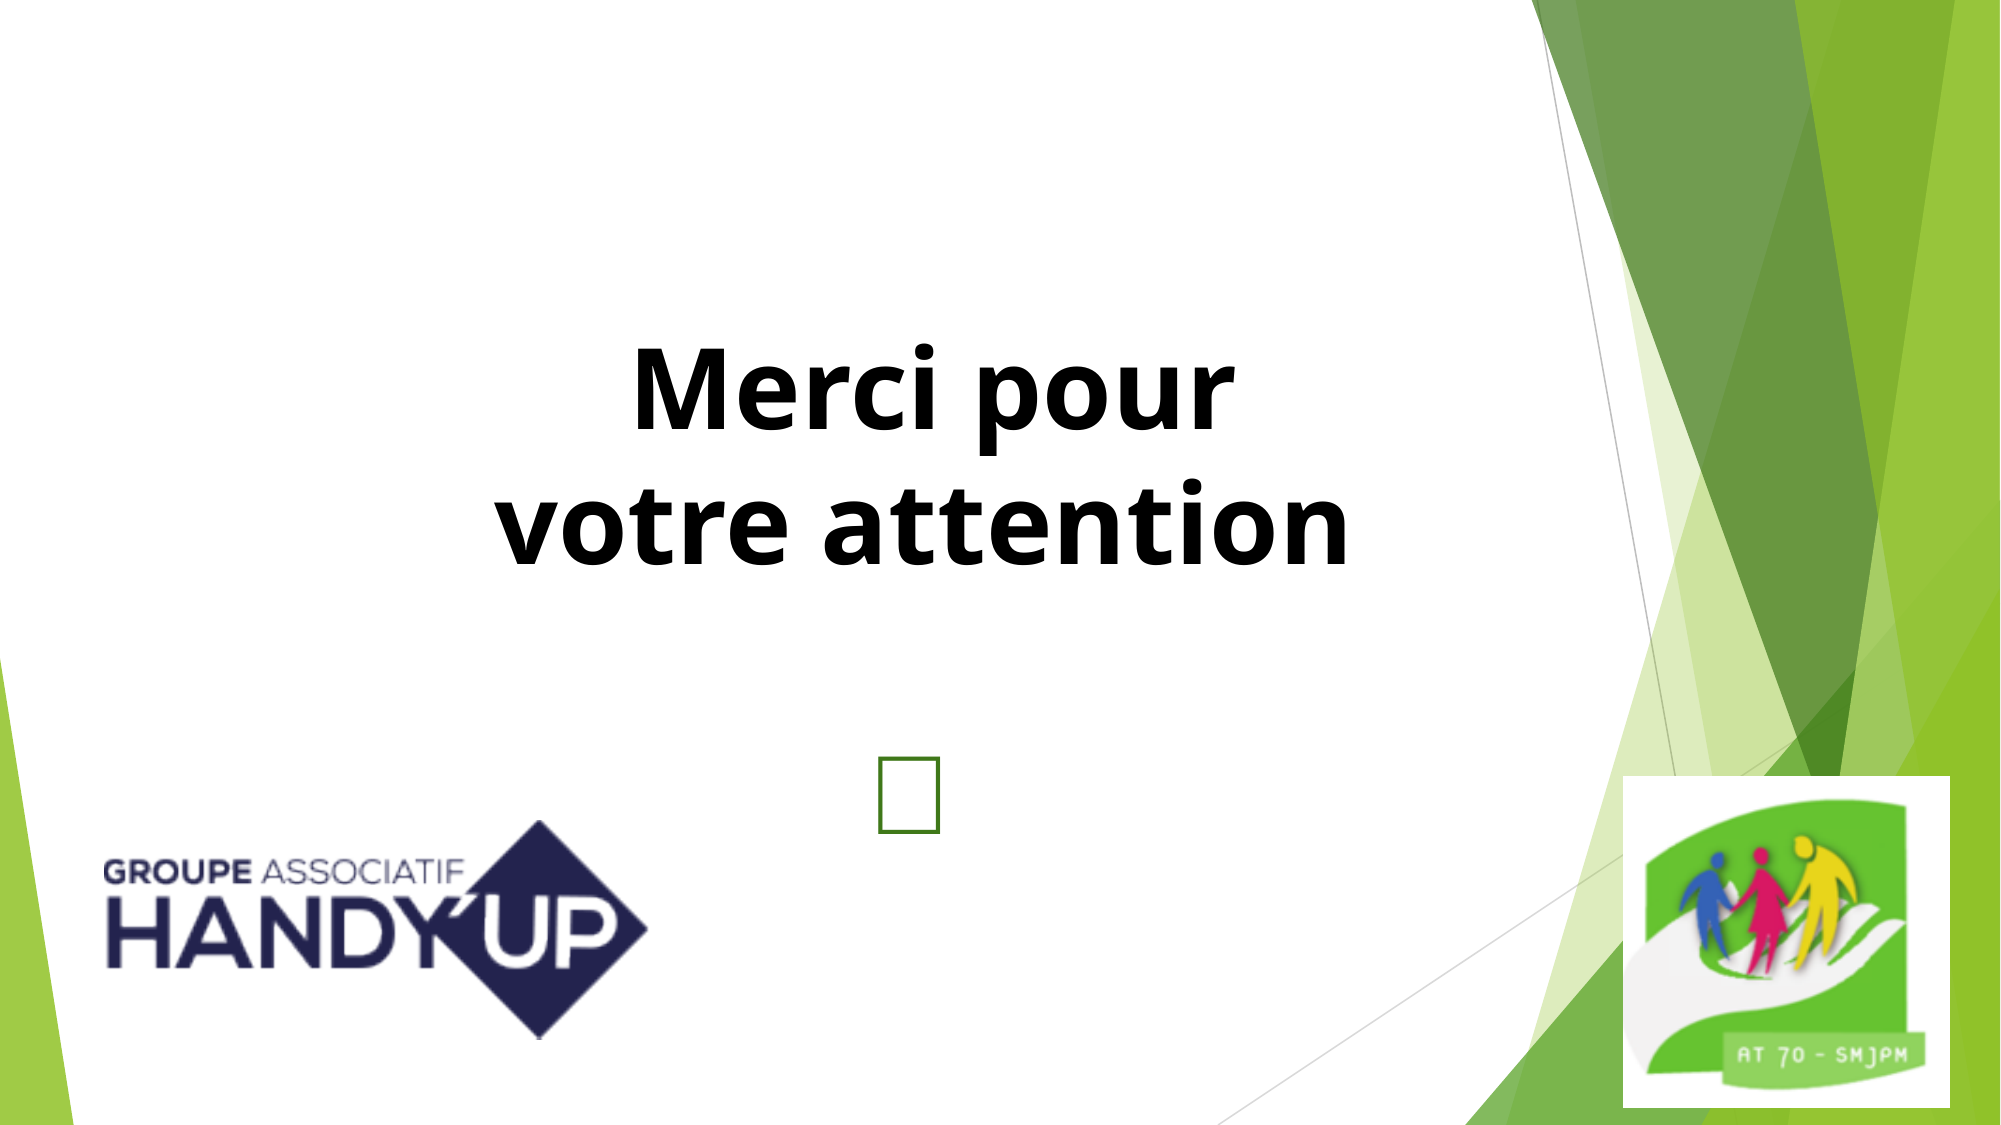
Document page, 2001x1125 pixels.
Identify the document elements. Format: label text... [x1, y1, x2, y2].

picture [1623, 776, 1950, 1108]
text_box Merci pour votre attention  [450, 220, 1450, 975]
picture [104, 820, 652, 1040]
